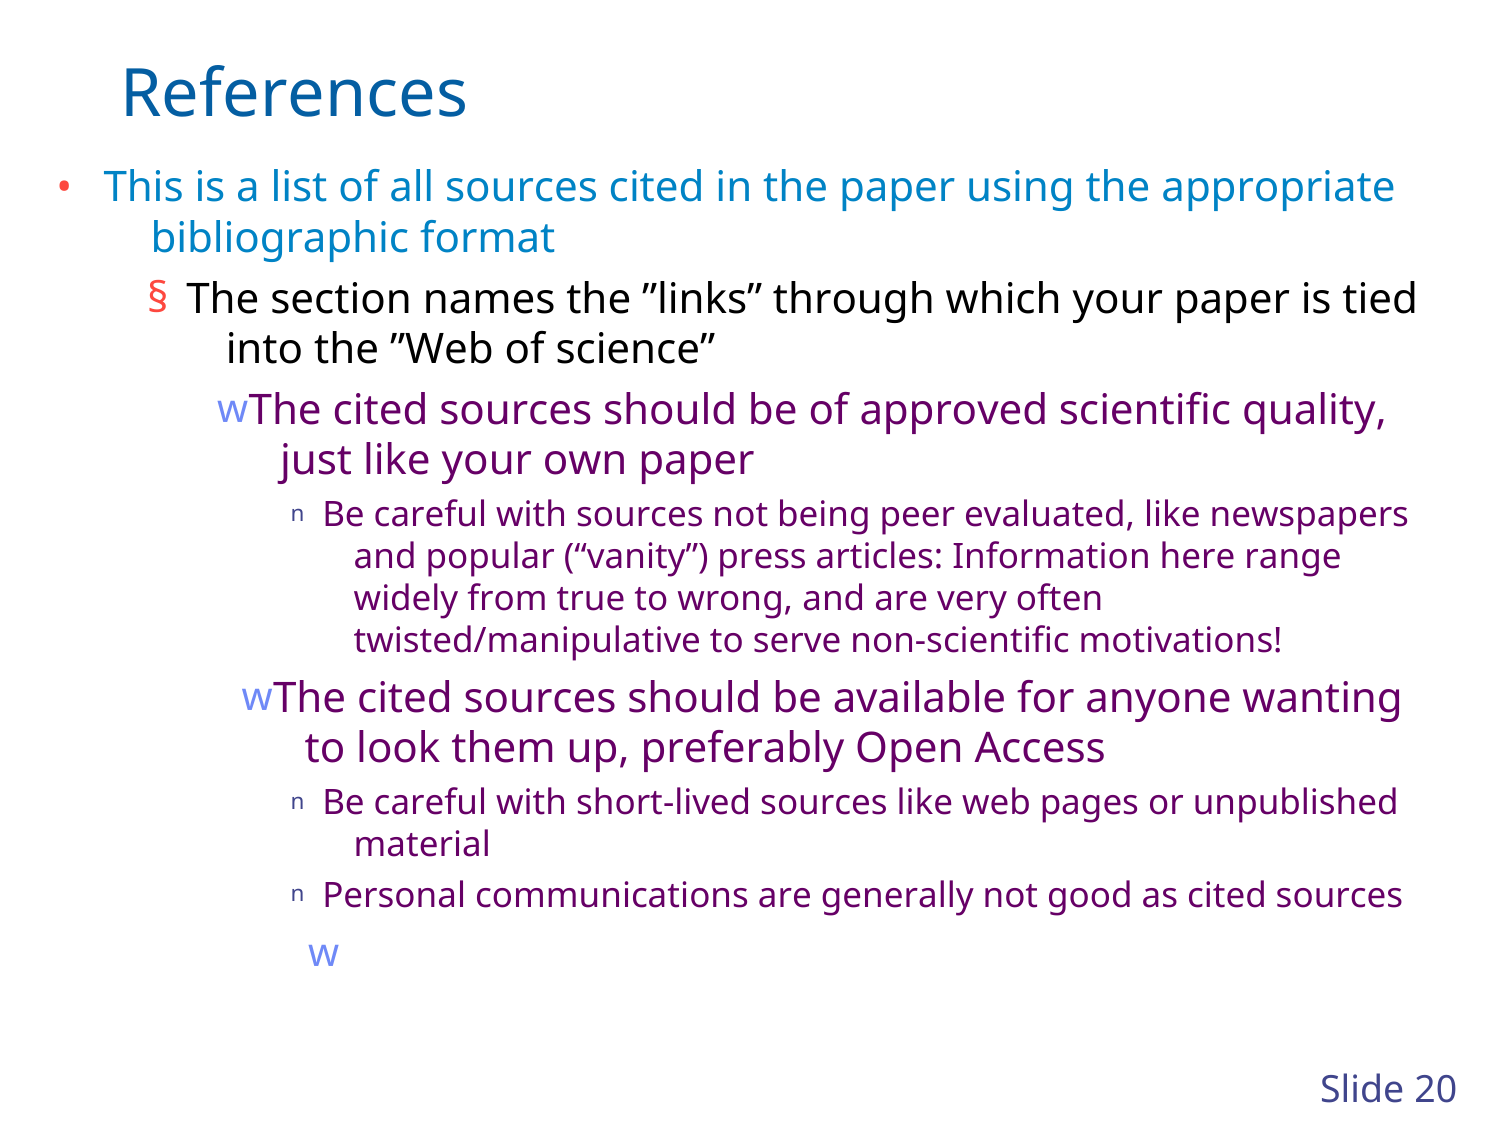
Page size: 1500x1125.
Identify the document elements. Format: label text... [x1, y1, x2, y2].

list This is a list of all sources cited in the paper using the appropriate bibliographic format The section names the ”links” through which your paper is tied into the ”Web of science” The cited sources should be of approved scientific quality, just like your own paper Be careful with sources not being peer evaluated, like newspapers and popular (“vanity”) press articles: Information here range widely from true to wrong, and are very often twisted/manipulative to serve non-scientific motivations! The cited sources should be available for anyone wanting to look them up, preferably Open Access Be careful with short-lived sources like web pages or unpublished material Personal communications are generally not good as cited sources [41, 152, 1459, 929]
title References [105, 23, 1413, 138]
